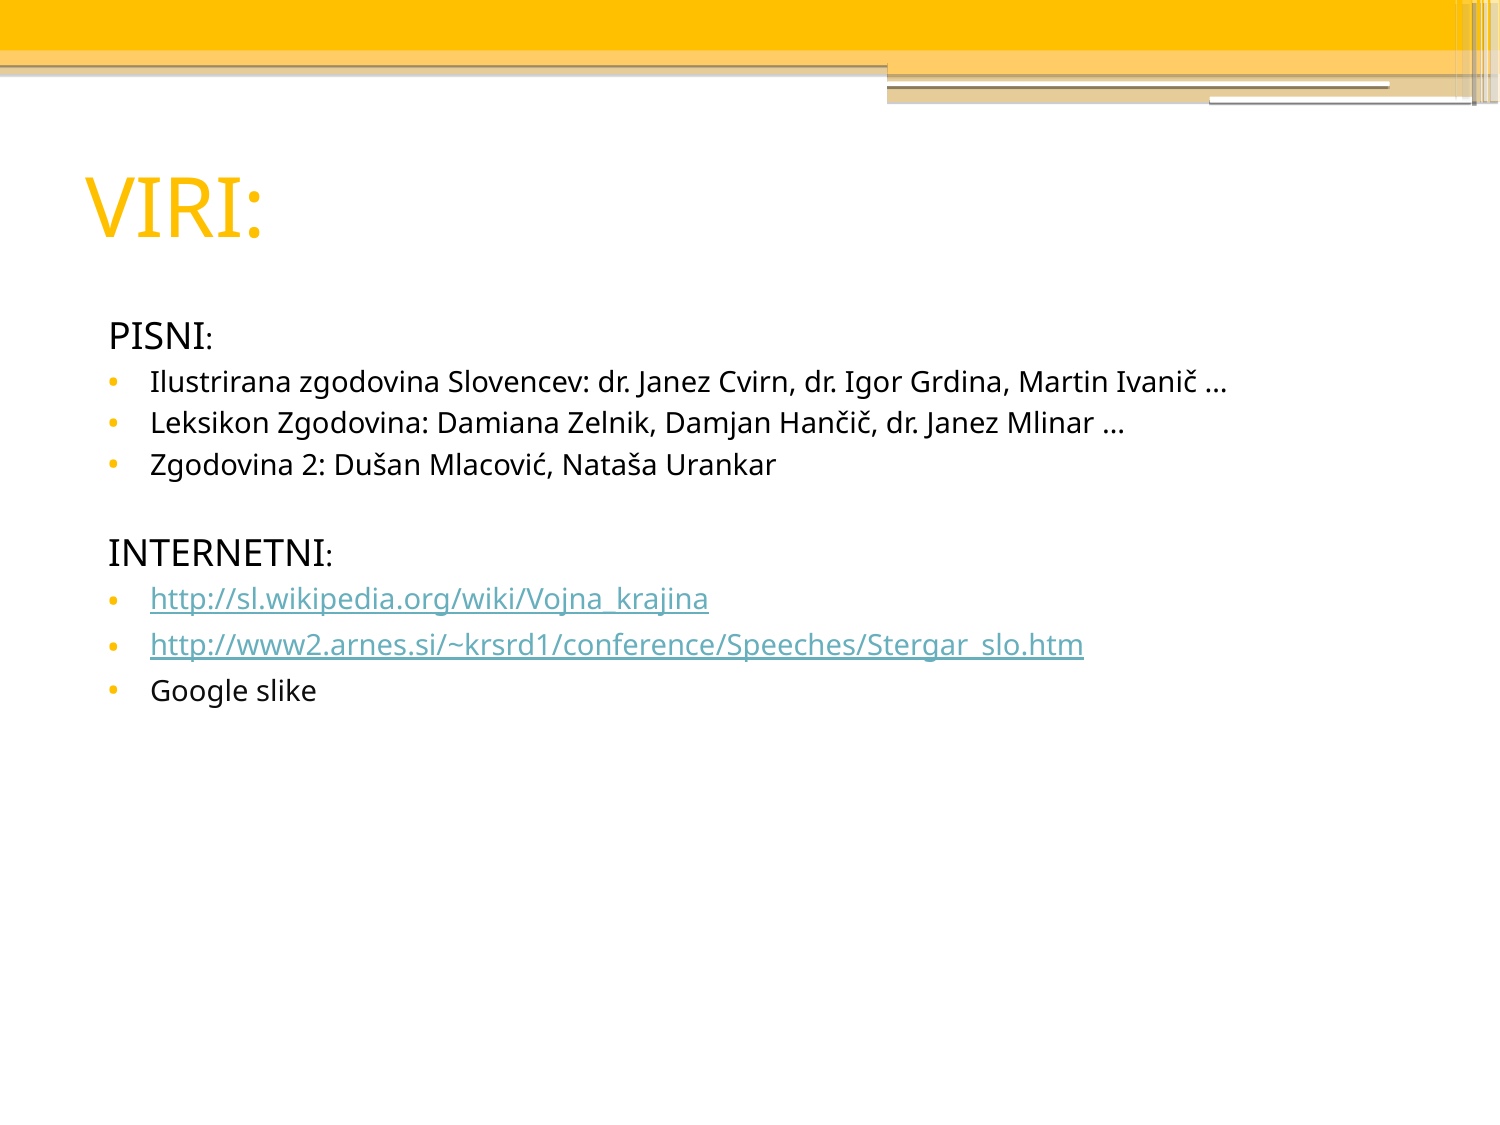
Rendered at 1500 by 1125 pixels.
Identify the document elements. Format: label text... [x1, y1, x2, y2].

title VIRI: [70, 117, 1421, 293]
list PISNI: Ilustrirana zgodovina Slovencev: dr. Janez Cvirn, dr. Igor Grdina, Martin Ivanič … Leksikon Zgodovina: Damiana Zelnik, Damjan Hančič, dr. Janez Mlinar … Zgodovina 2: Dušan Mlacović, Nataša Urankar INTERNETNI: http://sl.wikipedia.org/wiki/Vojna_krajina http://www2.arnes.si/~krsrd1/conference/Speeches/Stergar_slo.htm Google slike [75, 304, 1425, 1079]
